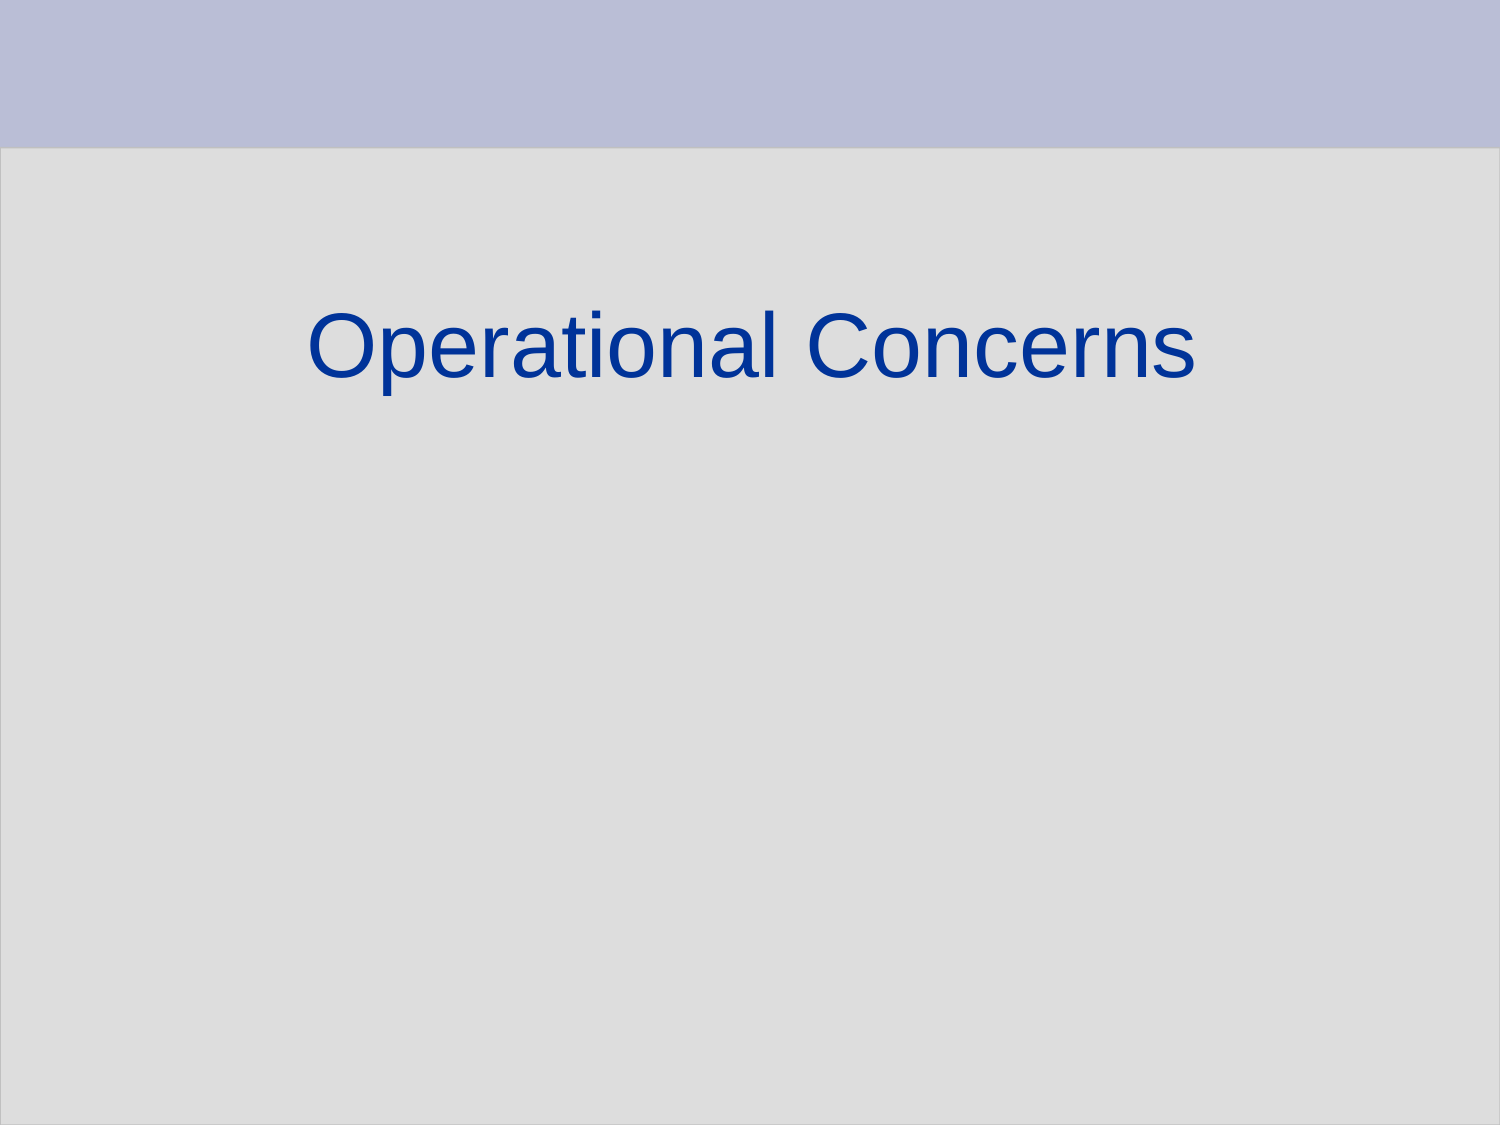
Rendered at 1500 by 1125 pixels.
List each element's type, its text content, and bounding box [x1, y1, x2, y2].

title Operational Concerns [115, 287, 1391, 576]
